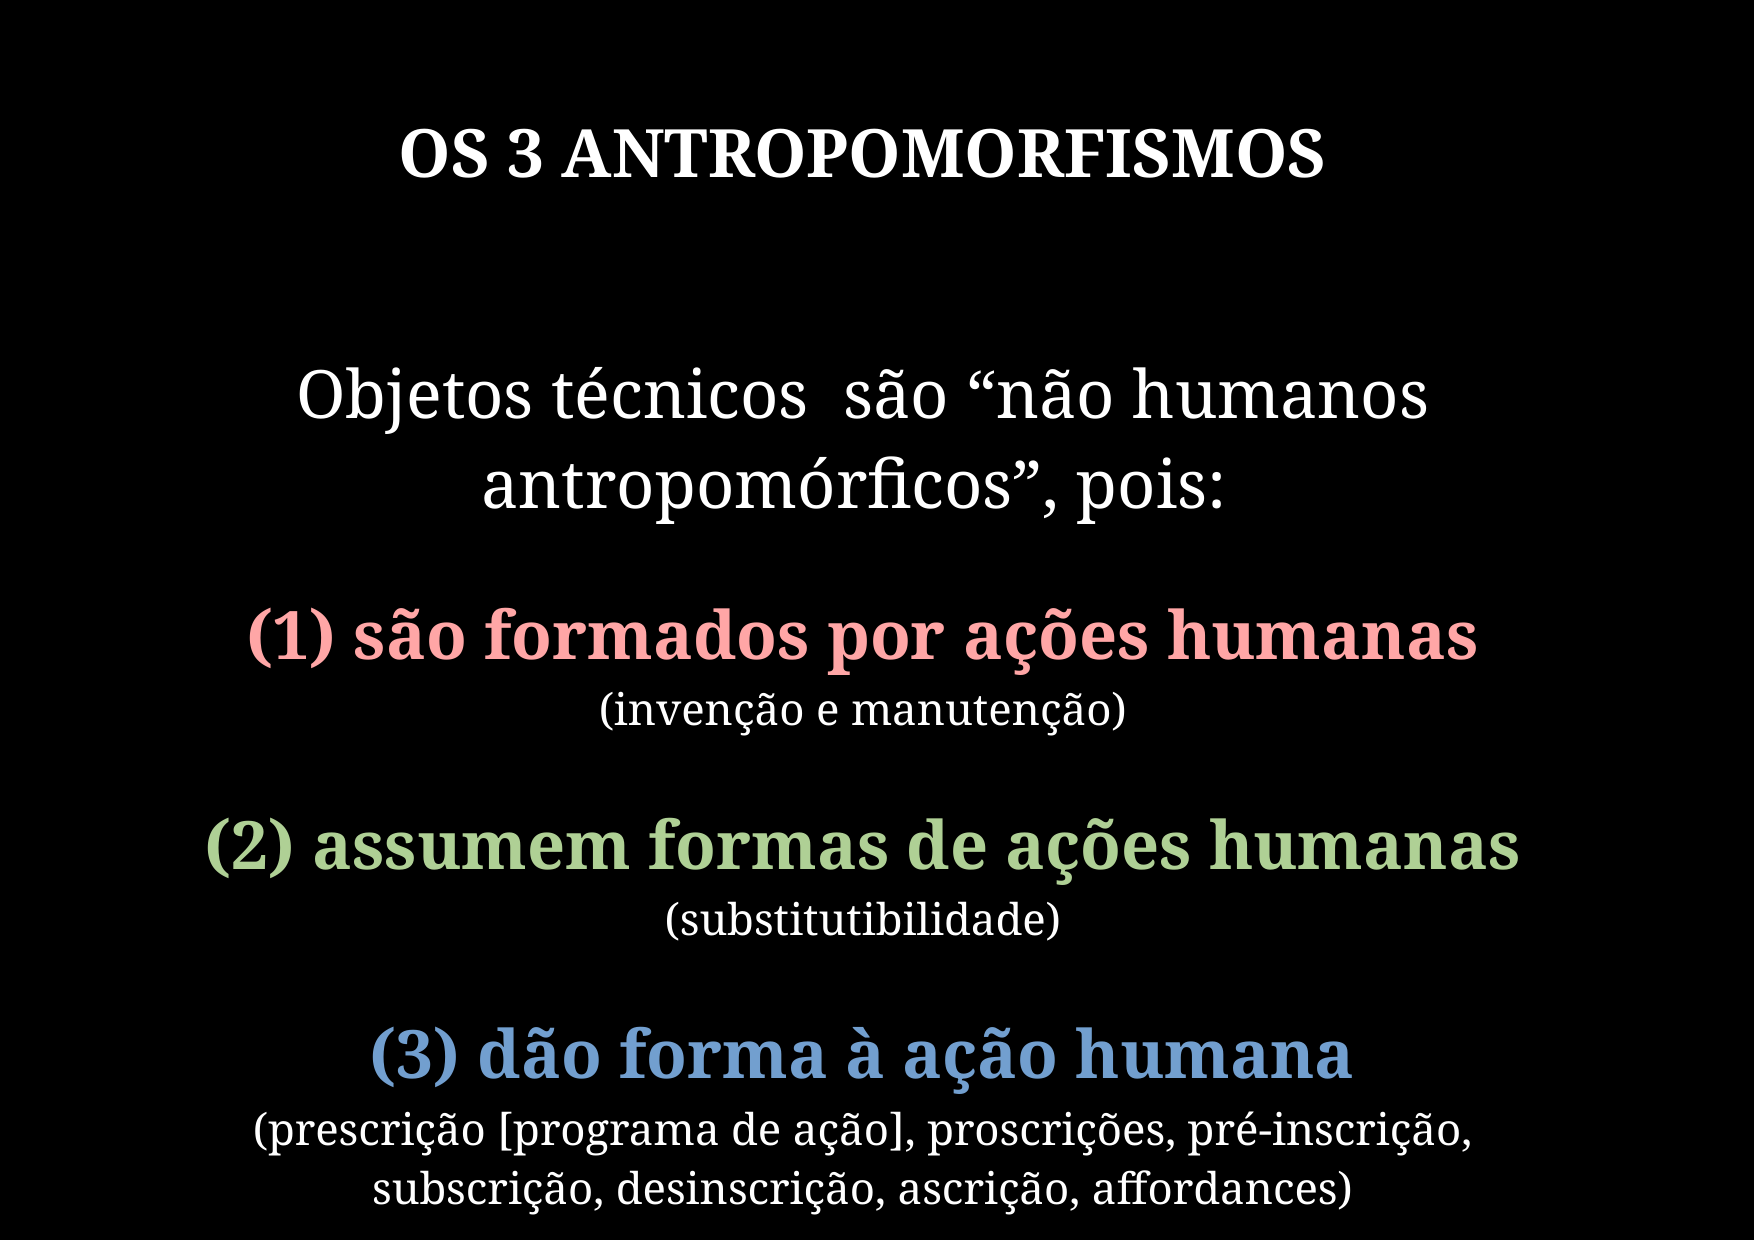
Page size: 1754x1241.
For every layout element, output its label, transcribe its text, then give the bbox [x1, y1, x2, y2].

text_box OS 3 ANTROPOMORFISMOS Objetos técnicos são “não humanos antropomórficos”, pois: (1) são formados por ações humanas (invenção e manutenção) (2) assumem formas de ações humanas (substitutibilidade) (3) dão forma à ação humana (prescrição [programa de ação], proscrições, pré-inscrição, subscrição, desinscrição, ascrição, affordances) [189, 98, 1592, 1118]
